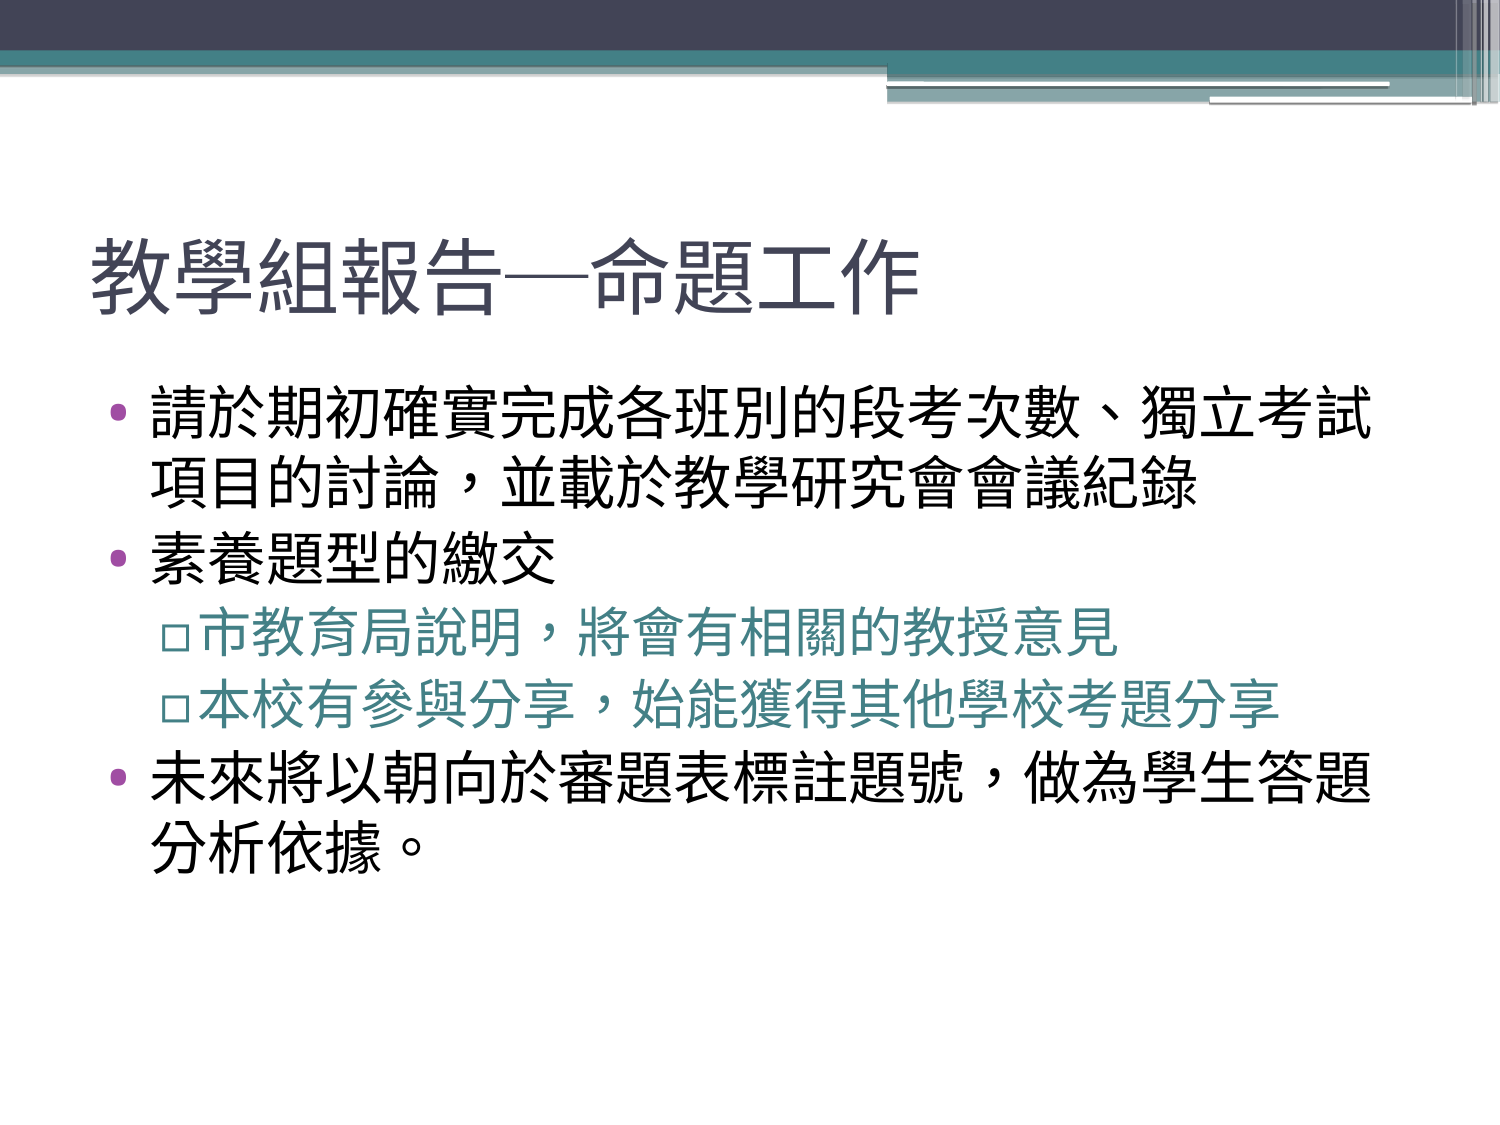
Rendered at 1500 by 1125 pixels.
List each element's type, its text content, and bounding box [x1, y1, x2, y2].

list 請於期初確實完成各班別的段考次數、獨立考試項目的討論，並載於教學研究會會議紀錄 素養題型的繳交 市教育局說明，將會有相關的教授意見 本校有參與分享，始能獲得其他學校考題分享 未來將以朝向於審題表標註題號，做為學生答題分析依據。 [75, 368, 1425, 1079]
title 教學組報告─命題工作 [75, 187, 1425, 363]
